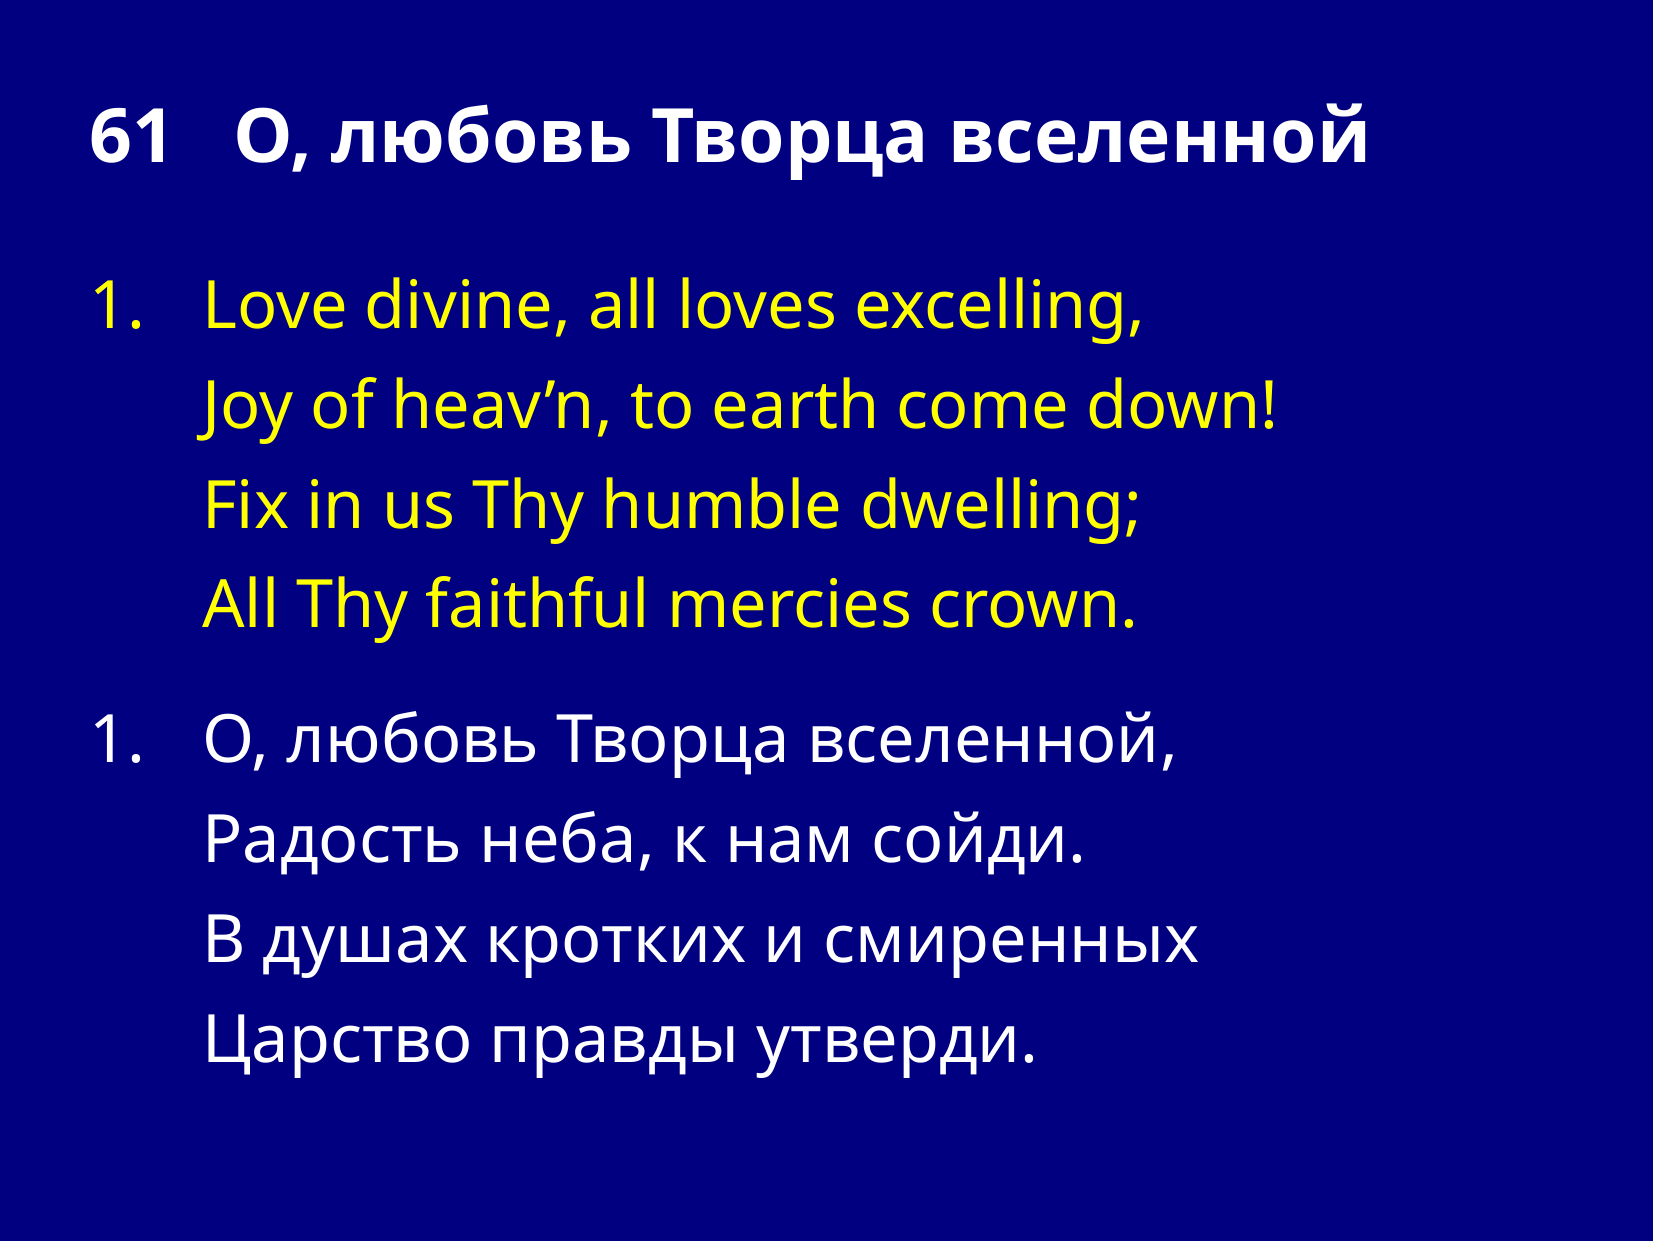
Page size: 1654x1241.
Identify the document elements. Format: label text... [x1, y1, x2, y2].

text_box 61 О, любовь Творца вселенной [75, 75, 1576, 188]
text_box 1. Love divine, all loves excelling, Joy of heav’n, to earth come down! Fix in us Thy humble dwelling; All Thy faithful mercies crown. [75, 188, 1576, 638]
text_box 1. О, любовь Творца вселенной, Радость неба, к нам сойди. В душах кротких и смиренных Царство правды утверди. [75, 675, 1576, 1163]
